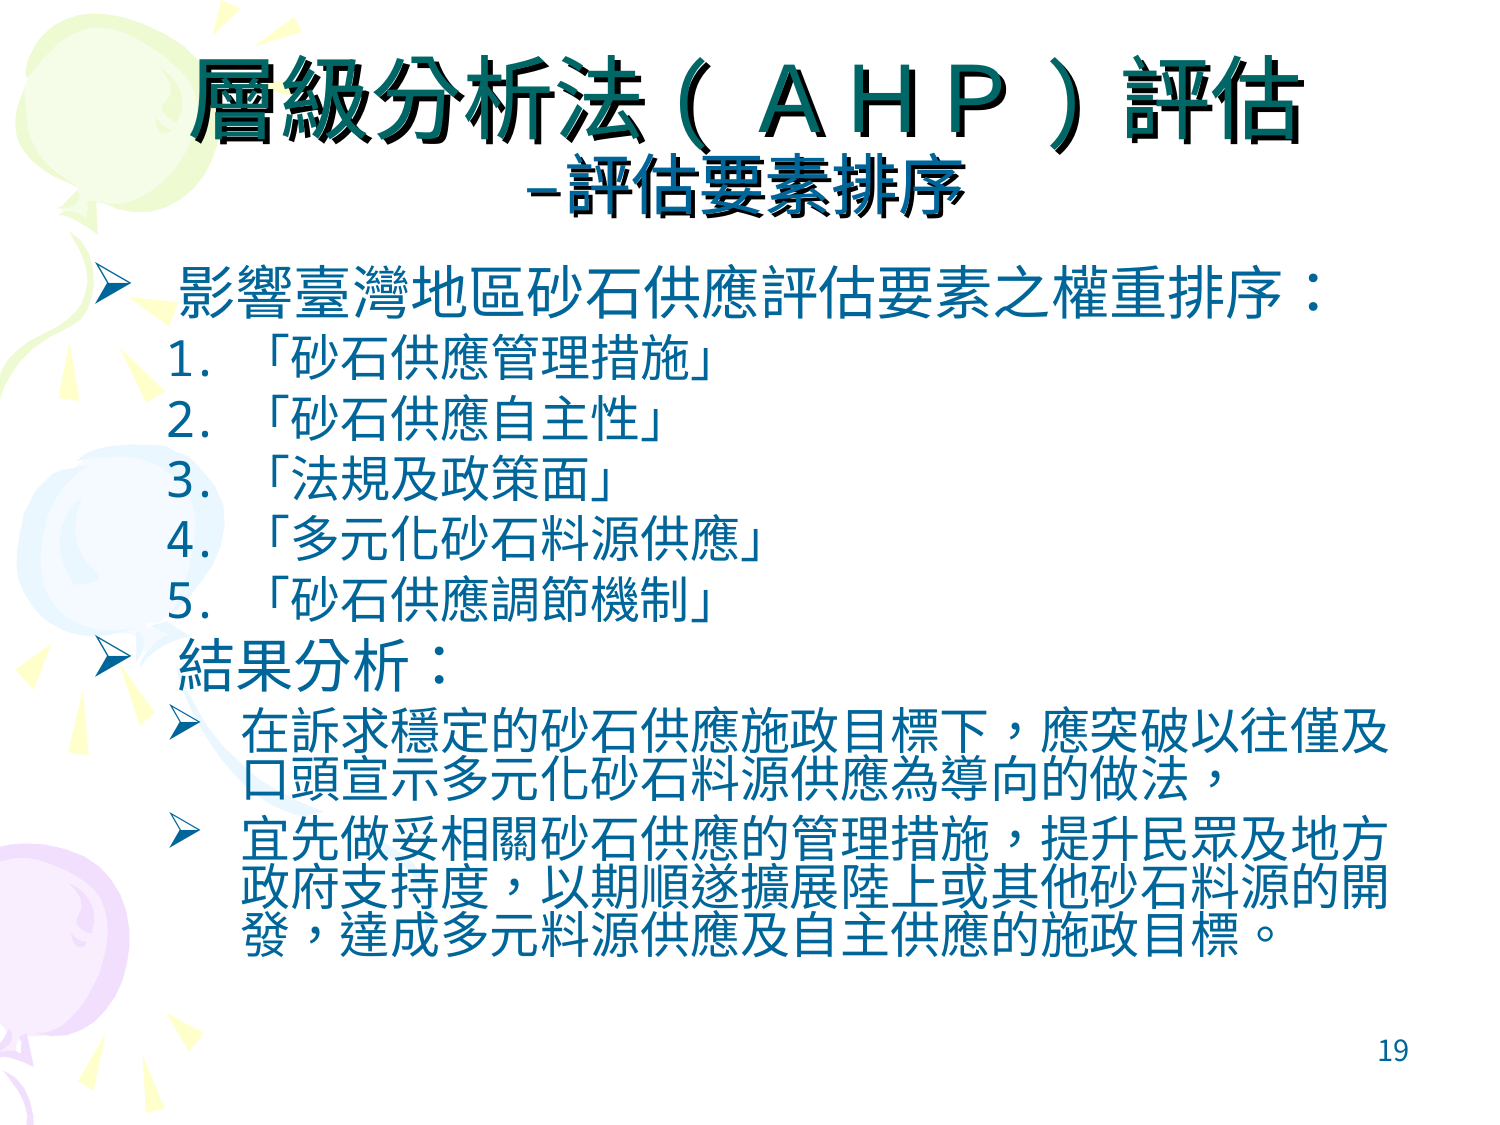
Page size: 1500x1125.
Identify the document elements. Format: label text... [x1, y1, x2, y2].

list 影響臺灣地區砂石供應評估要素之權重排序： 「砂石供應管理措施」 「砂石供應自主性」 「法規及政策面」 「多元化砂石料源供應」 「砂石供應調節機制」 結果分析： 在訴求穩定的砂石供應施政目標下，應突破以往僅及口頭宣示多元化砂石料源供應為導向的做法， 宜先做妥相關砂石供應的管理措施，提升民眾及地方政府支持度，以期順遂擴展陸上或其他砂石料源的開發，達成多元料源供應及自主供應的施政目標。 [75, 262, 1426, 994]
title 層級分析法(ＡＨＰ)評估 –評估要素排序 [64, 45, 1426, 233]
text_box <編號> [1074, 1024, 1426, 1100]
